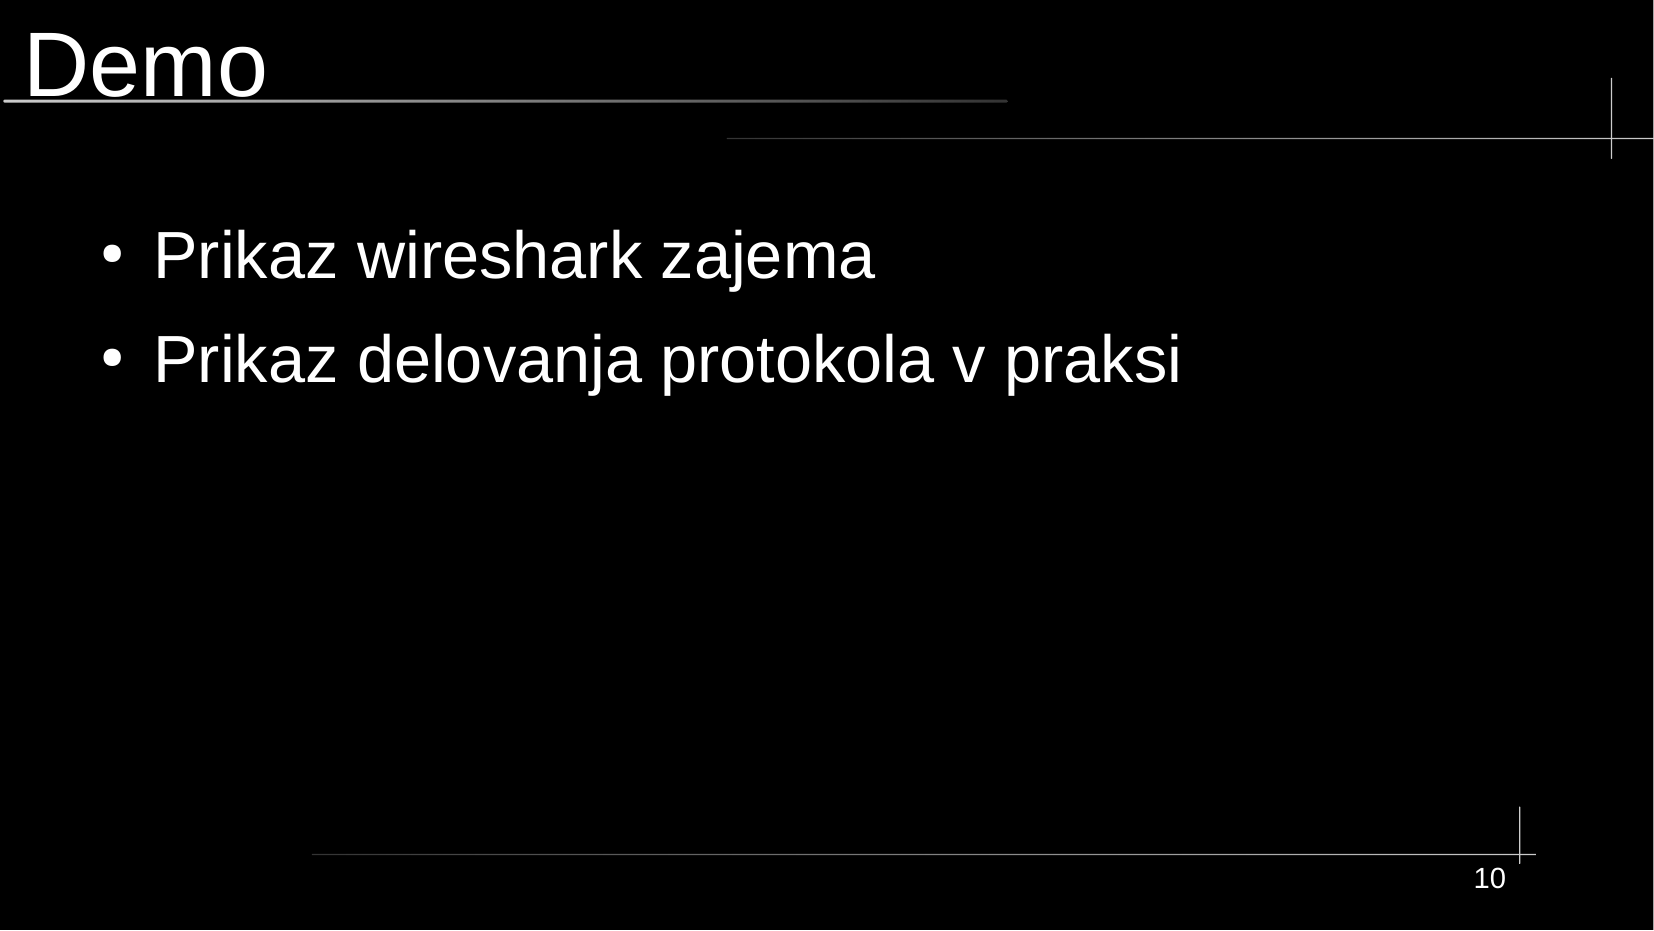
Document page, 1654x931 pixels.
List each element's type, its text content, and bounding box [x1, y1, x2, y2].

title Demo [23, 11, 1589, 119]
list Prikaz wireshark zajema Prikaz delovanja protokola v praksi [82, 217, 1571, 758]
